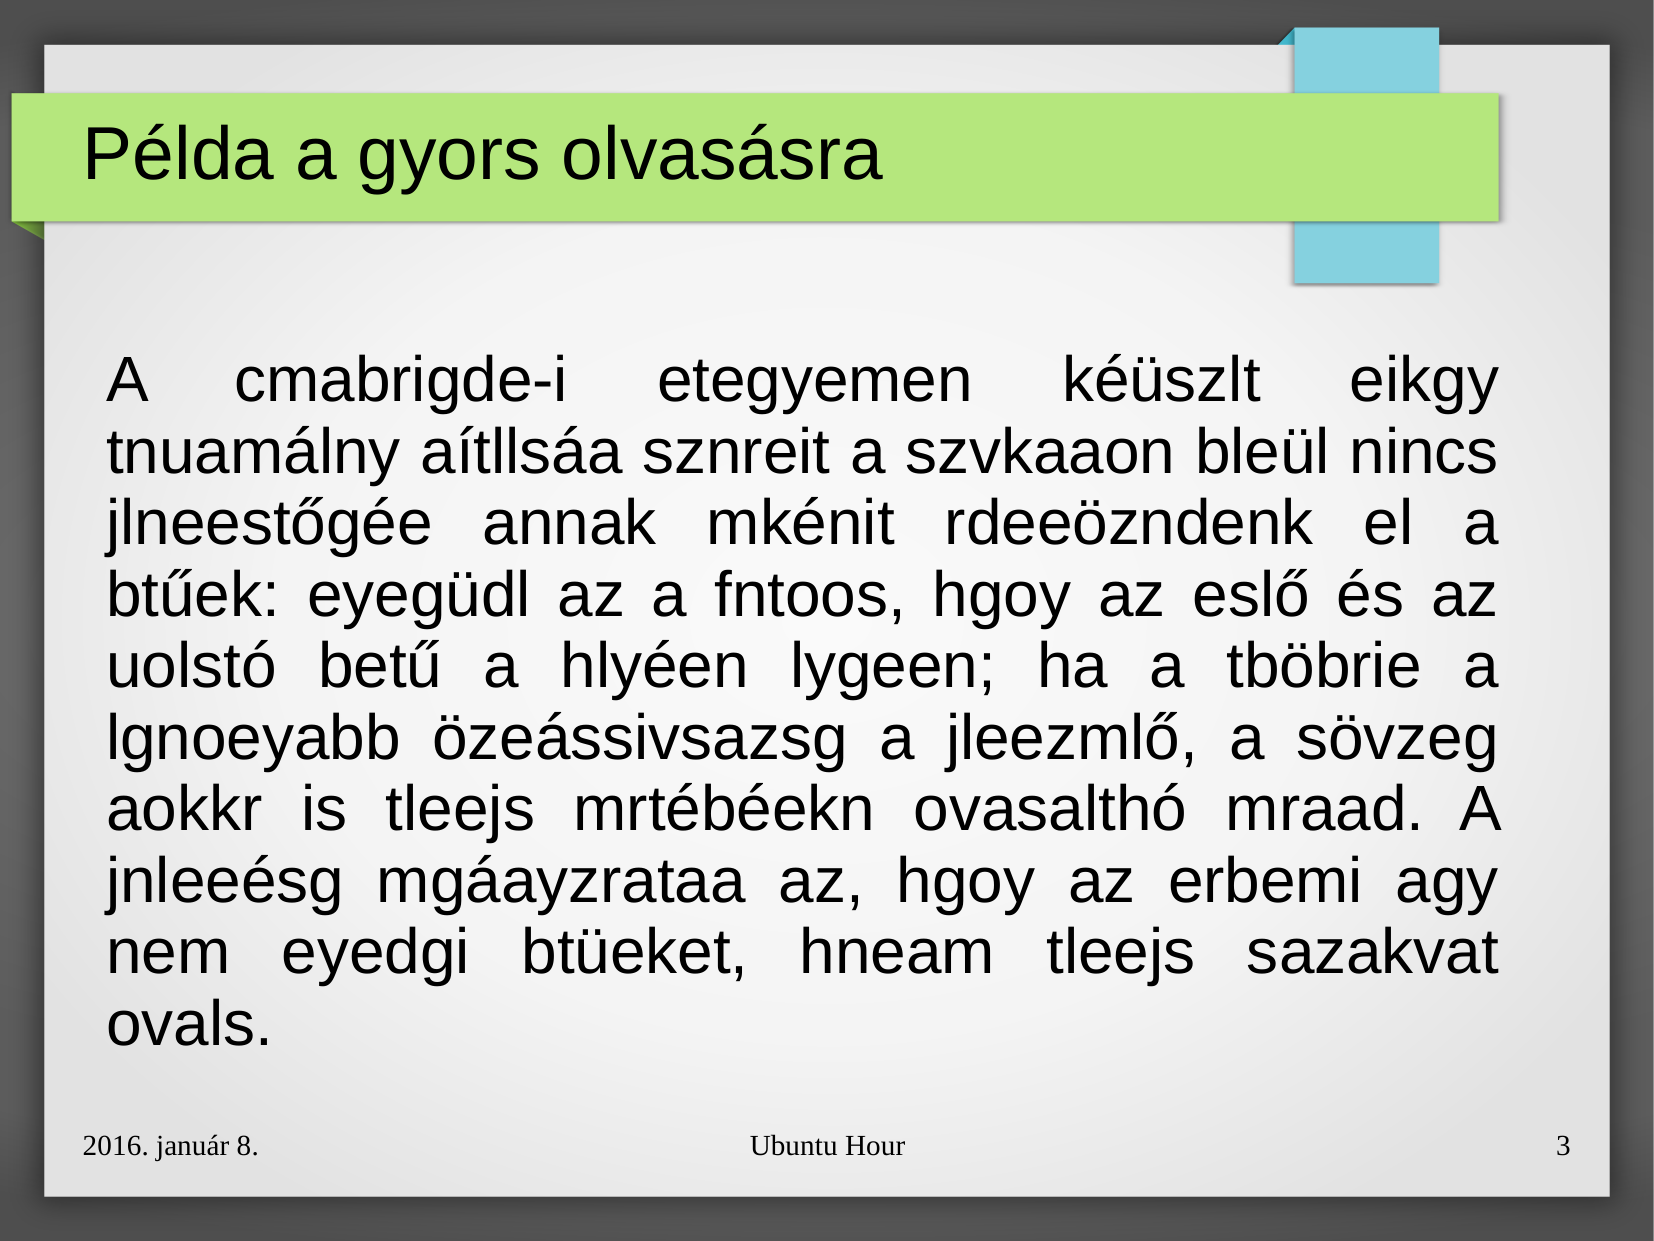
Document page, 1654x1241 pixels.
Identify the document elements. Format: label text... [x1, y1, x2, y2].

title Példa a gyors olvasásra [82, 94, 1264, 213]
picture [0, 0, 1654, 1241]
list A cmabrigde-i etegyemen kéüszlt eikgy tnuamálny aítllsáa sznreit a szvkaaon bleül nincs jlneestőgée annak mkénit rdeeözndenk el a btűek: eyegüdl az a fntoos, hgoy az eslő és az uolstó betű a hlyéen lygeen; ha a tböbrie a lgnoeyabb özeássivsazsg a jleezmlő, a sövzeg aokkr is tleejs mrtébéekn ovasalthó mraad. A jnleeésg mgáayzrataa az, hgoy az erbemi agy nem eyedgi btüeket, hneam tleejs sazakvat ovals. [106, 343, 1501, 1063]
